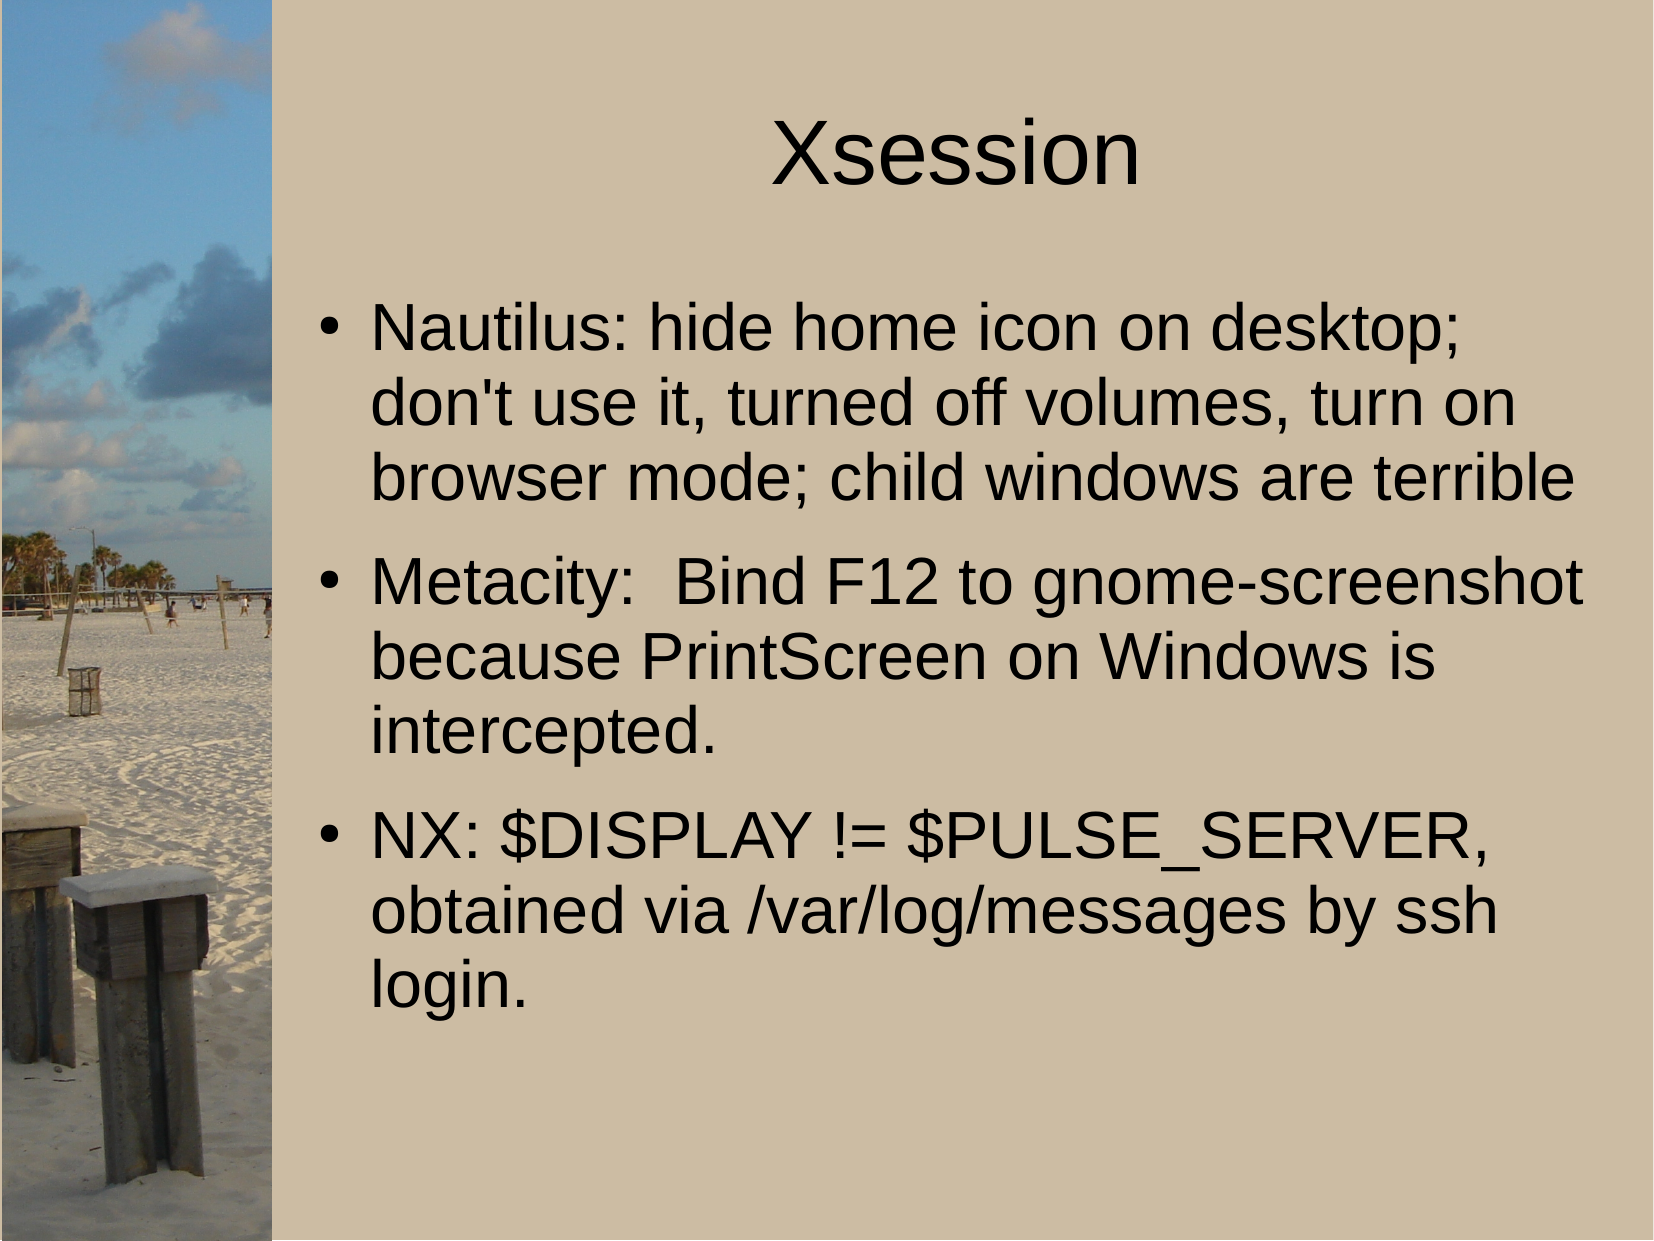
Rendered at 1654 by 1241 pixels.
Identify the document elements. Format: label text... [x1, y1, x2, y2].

picture [2, 0, 272, 1241]
title Xsession [300, 56, 1613, 250]
list Nautilus: hide home icon on desktop; don't use it, turned off volumes, turn on browser mode; child windows are terrible Metacity: Bind F12 to gnome-screenshot because PrintScreen on Windows is intercepted. NX: $DISPLAY != $PULSE_SERVER, obtained via /var/log/messages by ssh login. [300, 290, 1613, 1094]
